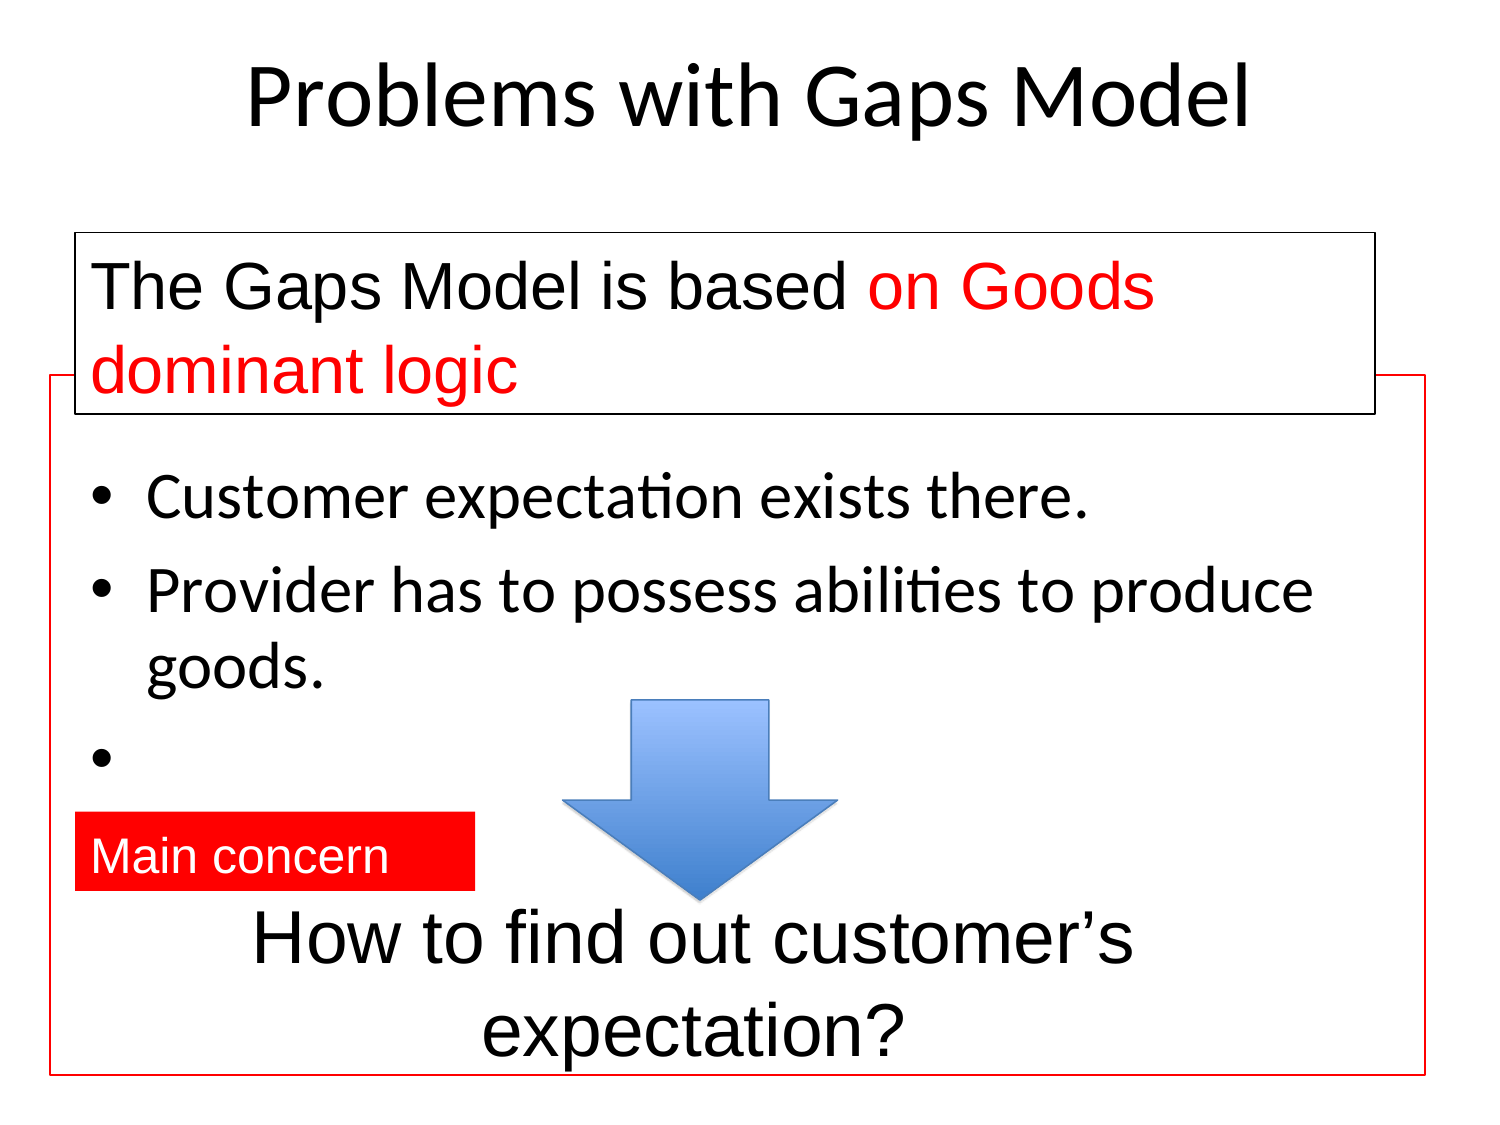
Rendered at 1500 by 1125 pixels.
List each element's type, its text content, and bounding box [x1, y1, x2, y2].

list Customer expectation exists there. Provider has to possess abilities to produce goods. [75, 450, 1463, 899]
text_box Main concern [75, 811, 476, 891]
text_box How to find out customer’s expectation? [50, 878, 1338, 1079]
title Problems with Gaps Model [75, 0, 1426, 188]
text_box The Gaps Model is based on Goods dominant logic [75, 232, 1376, 414]
text_box [562, 699, 838, 878]
